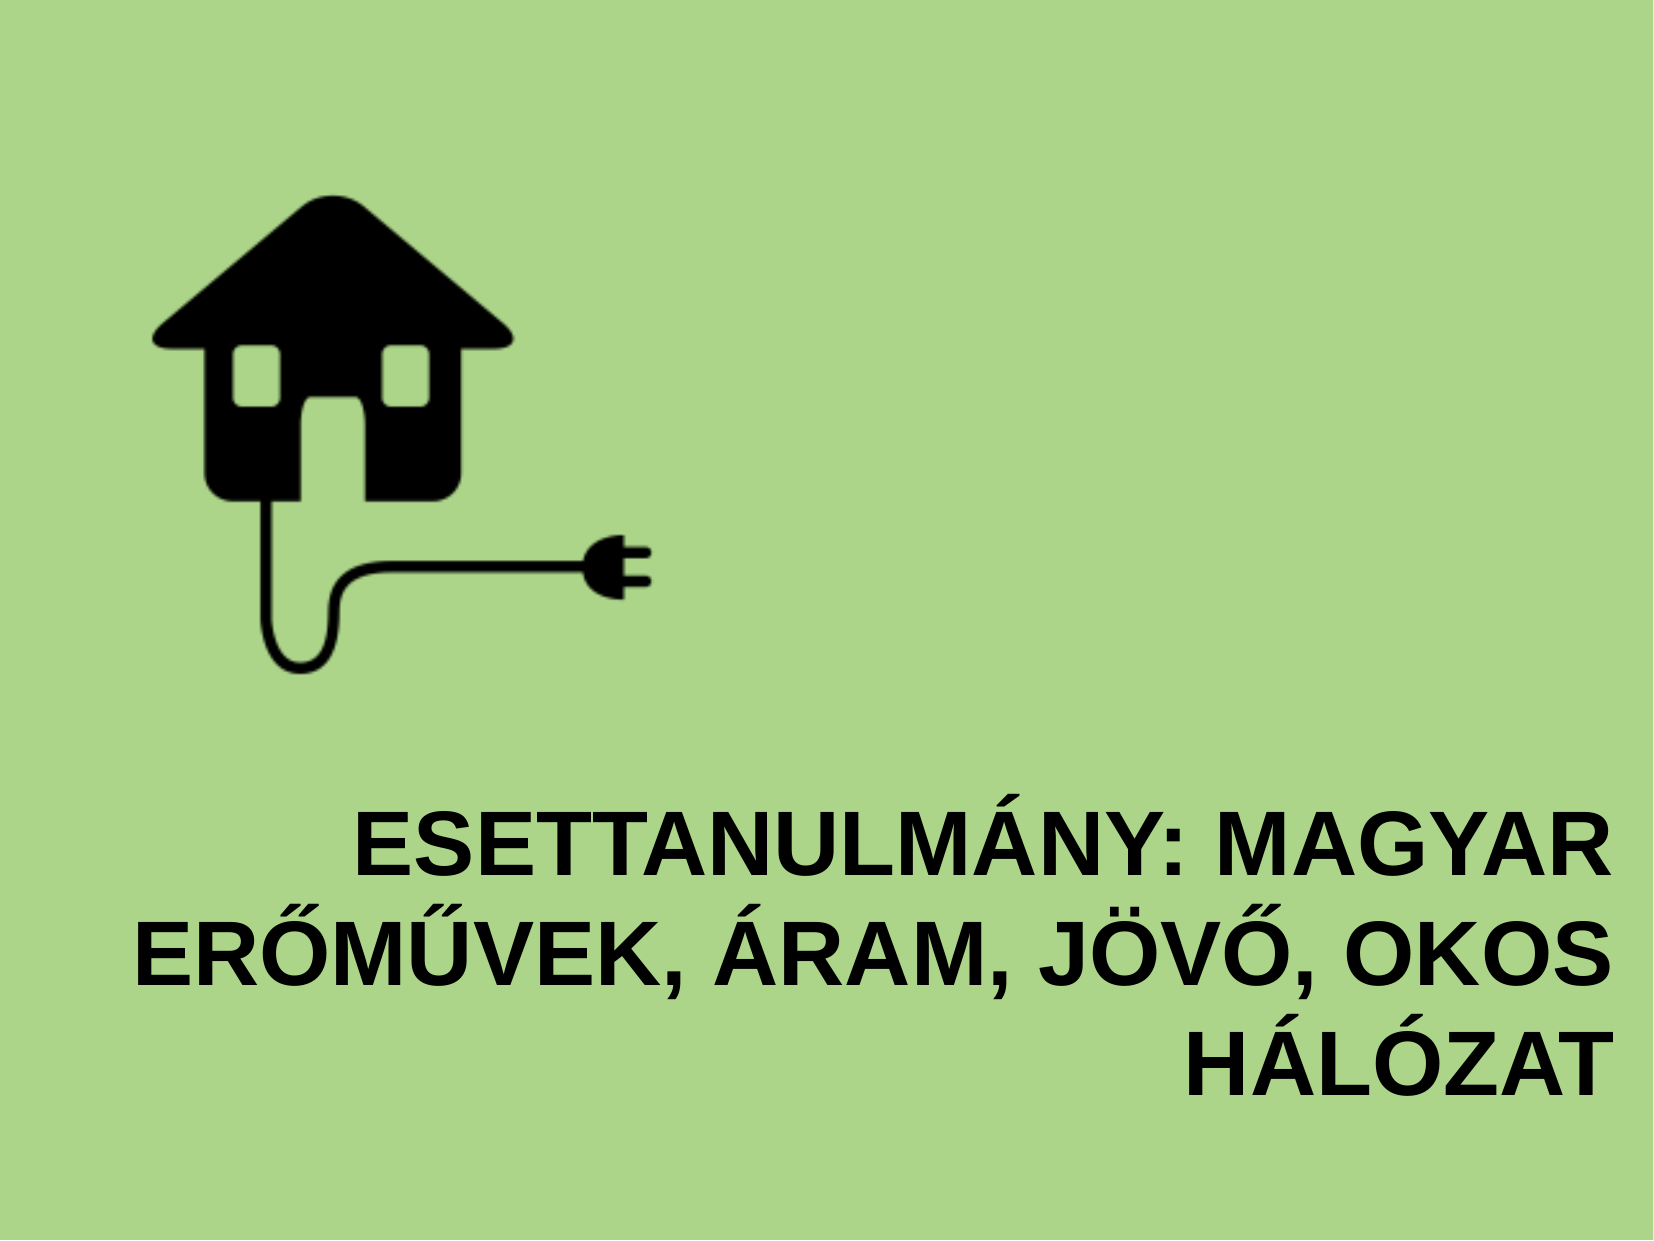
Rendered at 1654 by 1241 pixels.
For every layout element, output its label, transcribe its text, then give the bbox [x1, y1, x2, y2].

text_box ESETTANULMÁNY: MAGYAR ERŐMŰVEK, ÁRAM, JÖVŐ, OKOS HÁLÓZAT [47, 728, 1630, 1170]
picture [148, 171, 662, 686]
